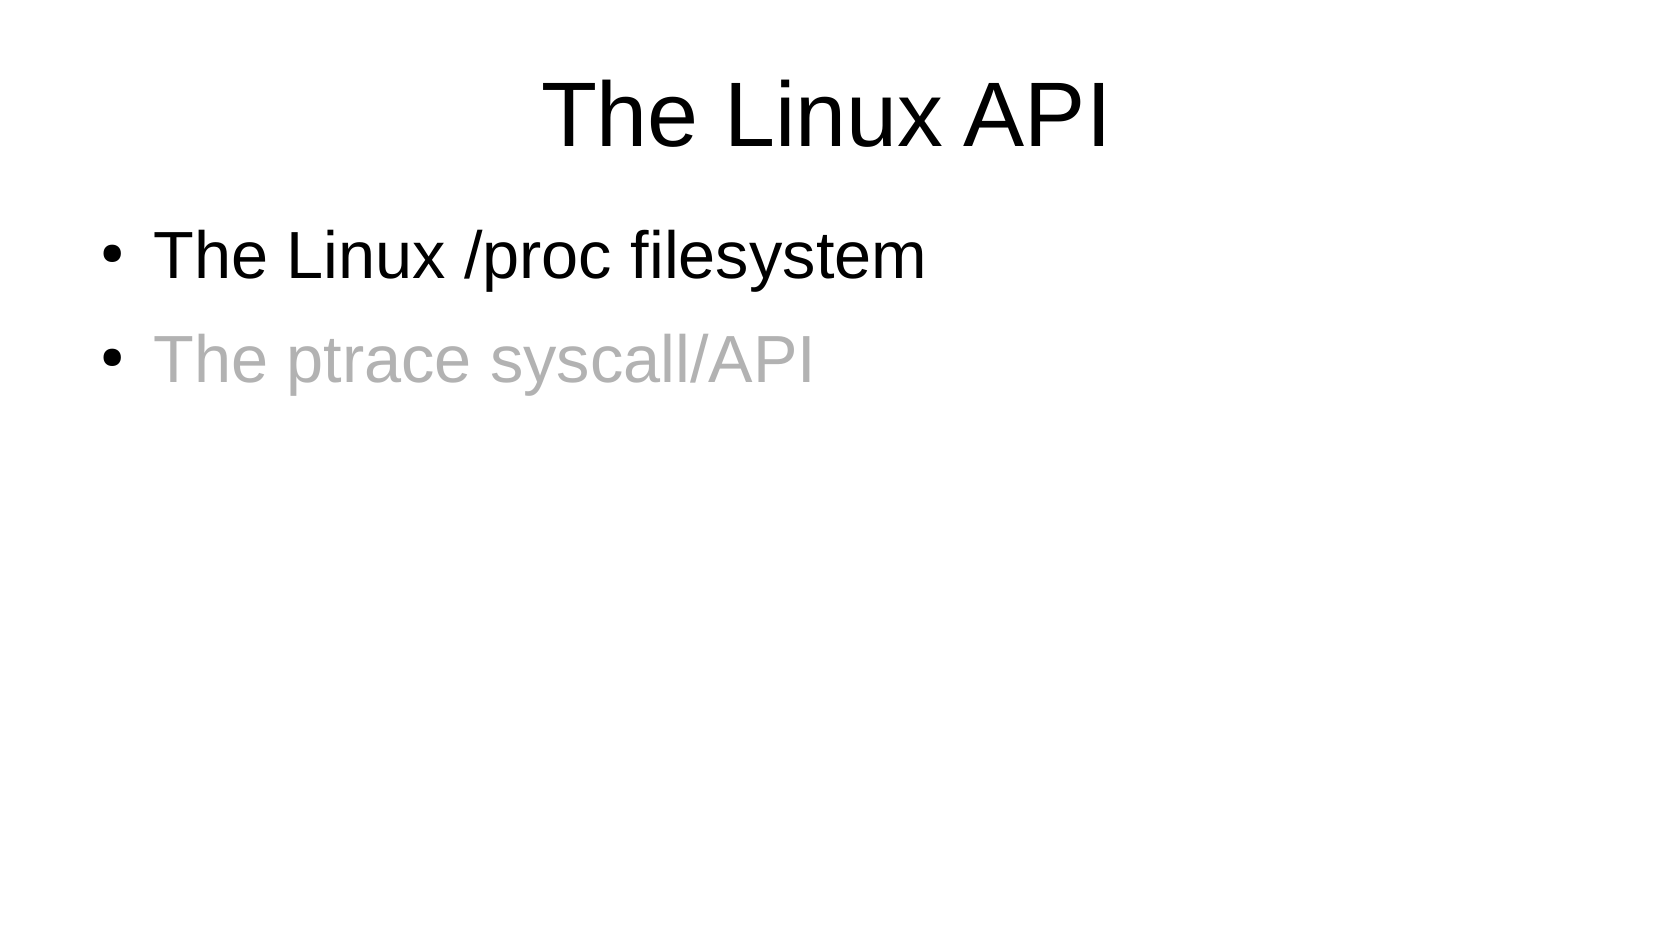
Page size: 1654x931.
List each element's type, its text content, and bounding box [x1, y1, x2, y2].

title The Linux API [82, 37, 1571, 193]
list The Linux /proc filesystem The ptrace syscall/API [82, 217, 1571, 758]
